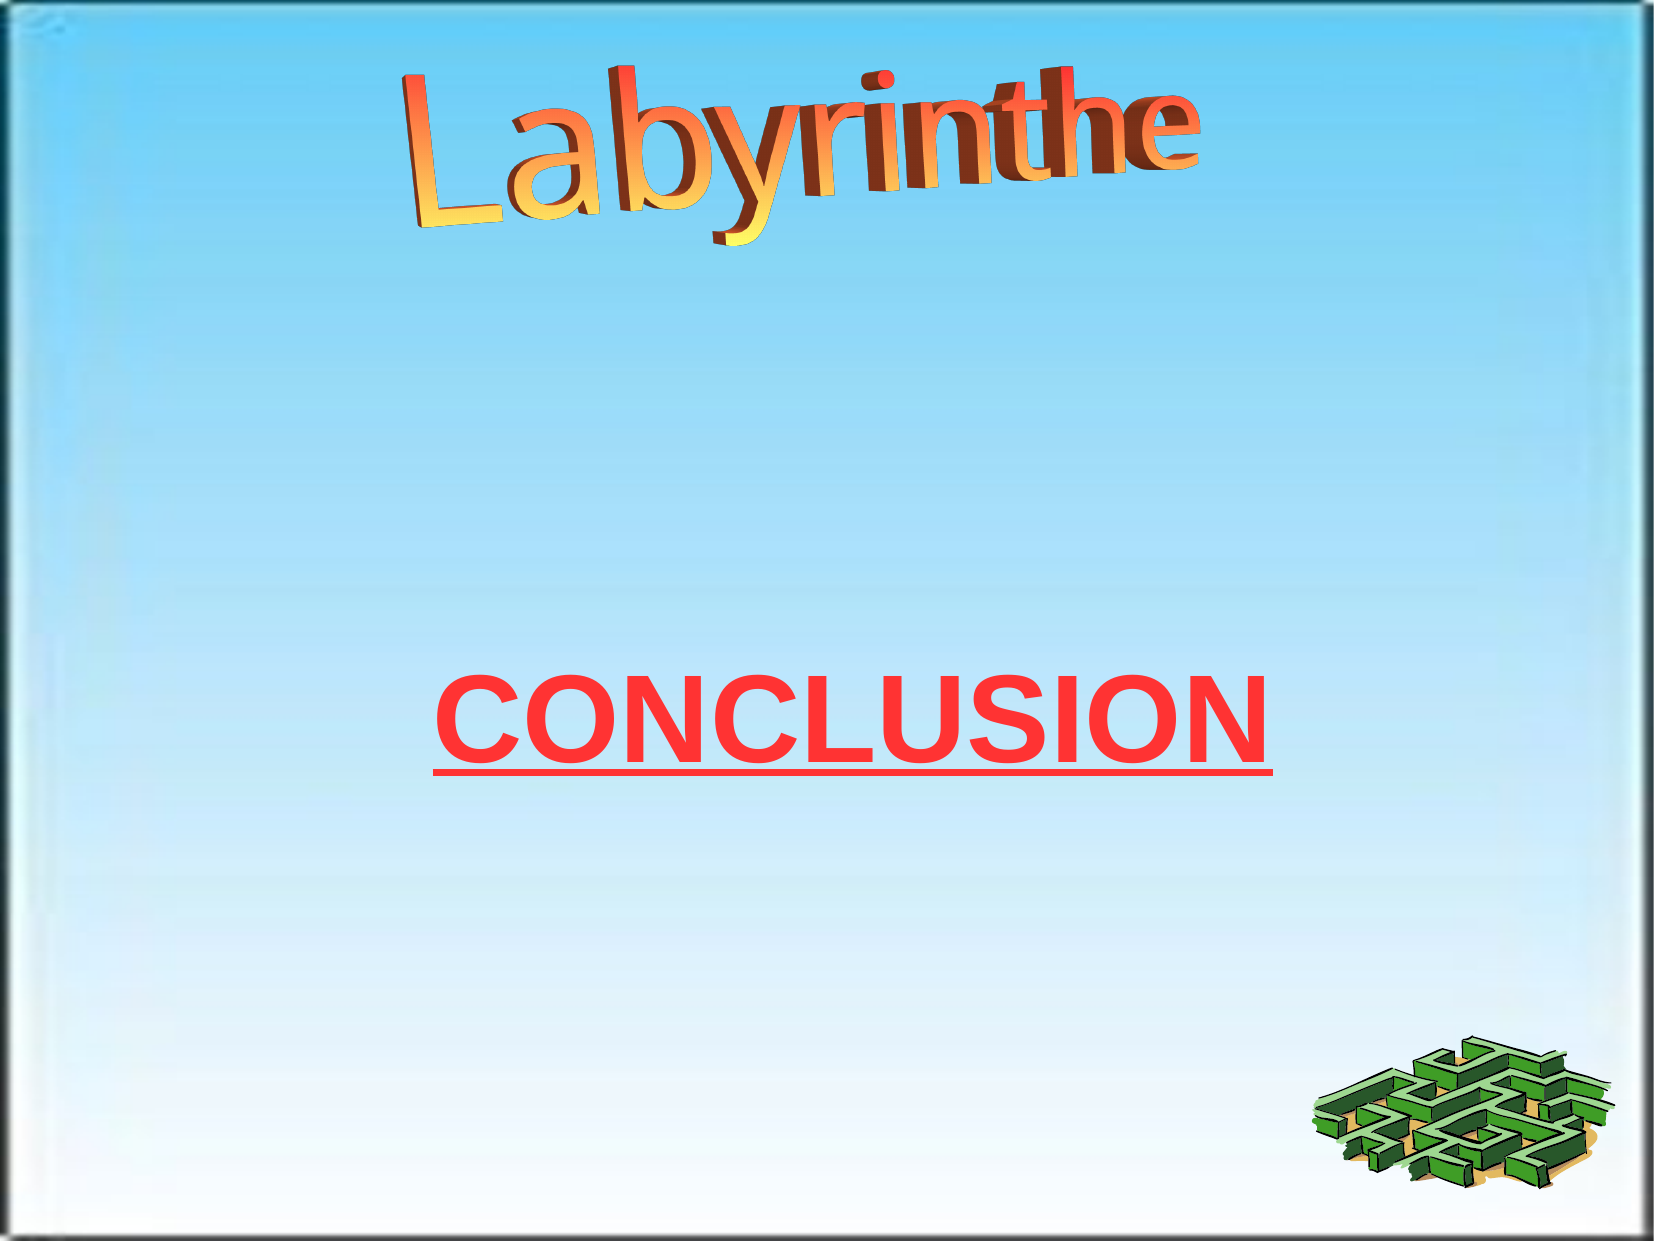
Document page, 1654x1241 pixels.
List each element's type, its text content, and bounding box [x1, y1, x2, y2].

list CONCLUSION [115, 369, 1507, 1152]
picture [0, 0, 1654, 1241]
